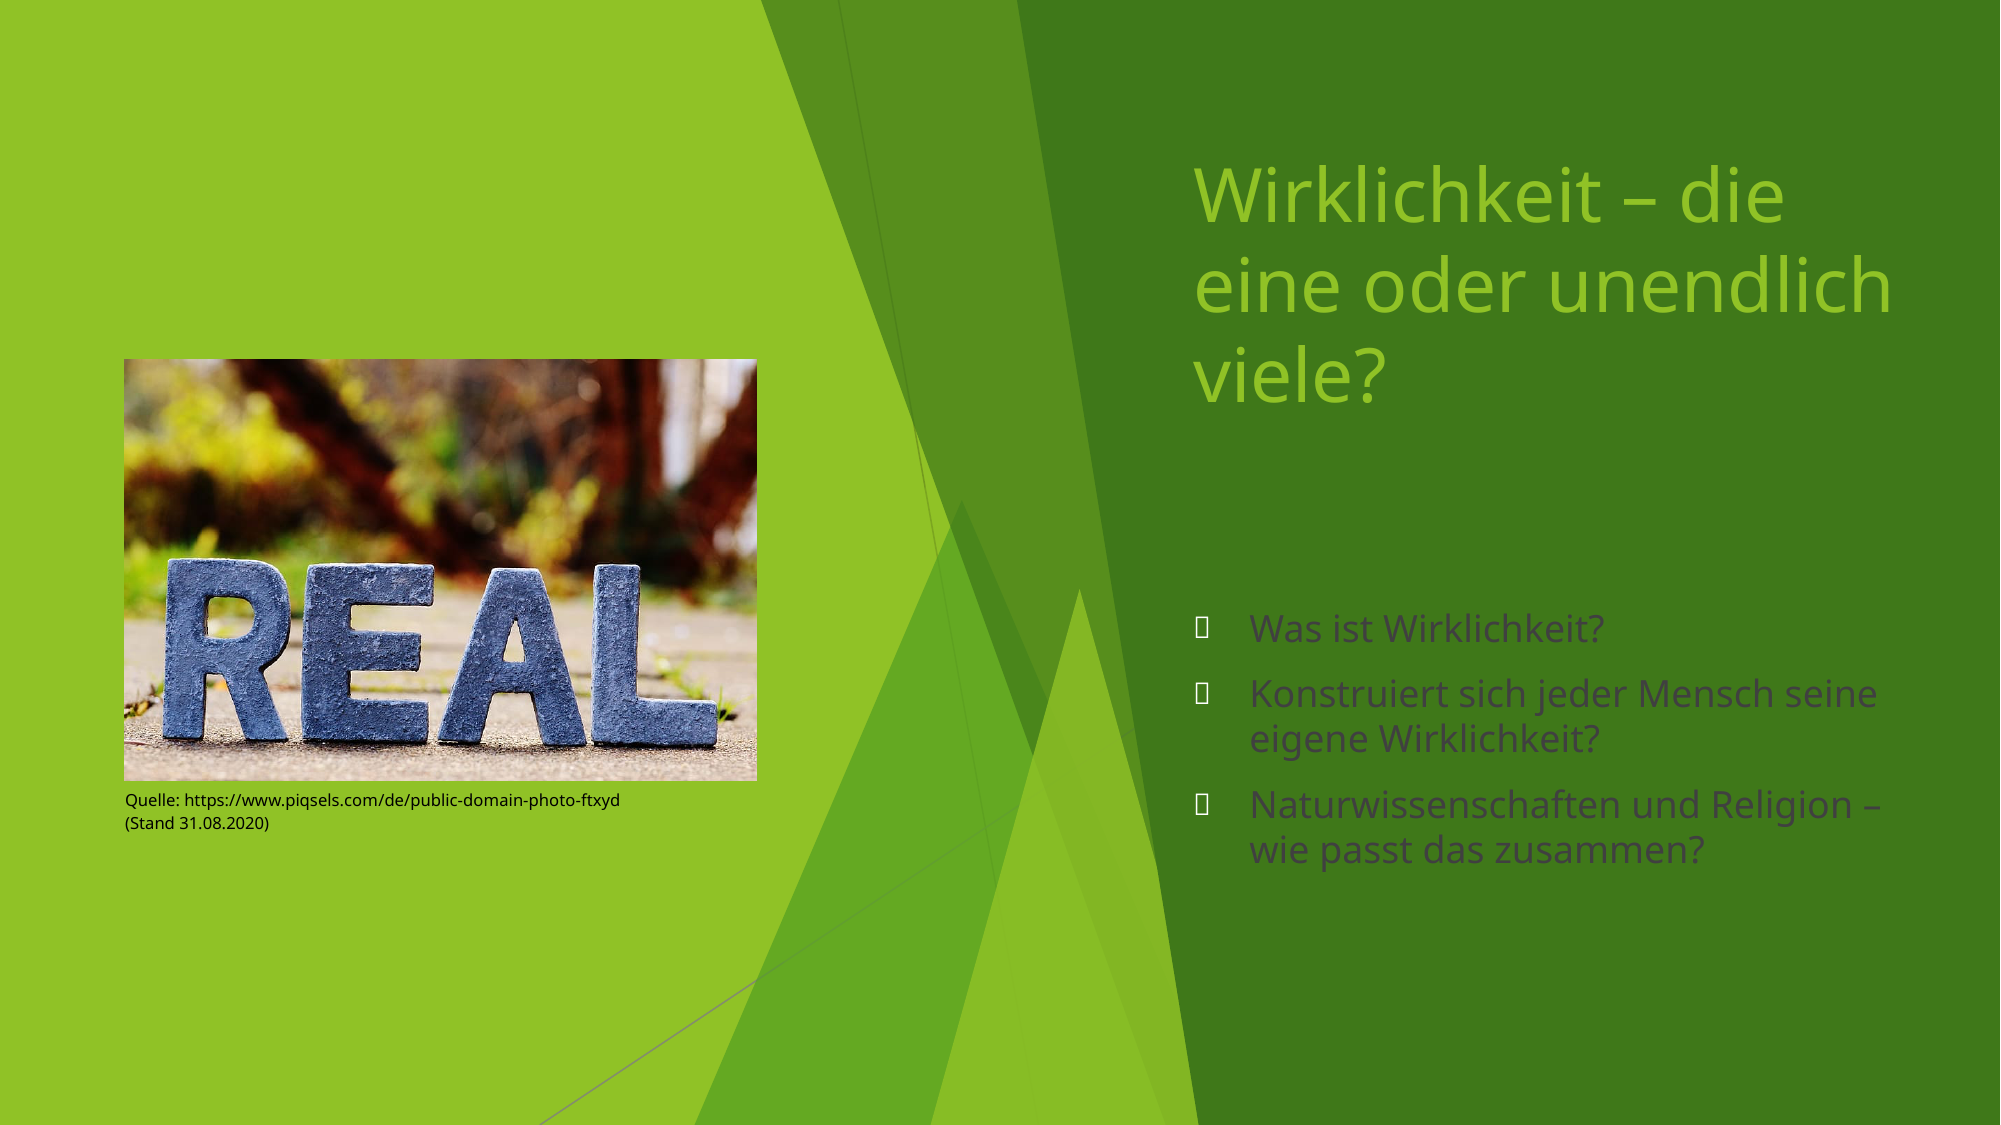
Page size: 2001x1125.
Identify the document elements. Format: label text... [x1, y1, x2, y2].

list Was ist Wirklichkeit? Konstruiert sich jeder Mensch seine eigene Wirklichkeit? Naturwissenschaften und Religion – wie passt das zusammen? [1178, 465, 1919, 1010]
text_box Quelle: https://www.piqsels.com/de/public-domain-photo-ftxyd (Stand 31.08.2020) [110, 782, 655, 931]
title Wirklichkeit – die eine oder unendlich viele? [1178, 99, 1919, 465]
text_box [0, 0, 2000, 1125]
picture [124, 359, 757, 781]
